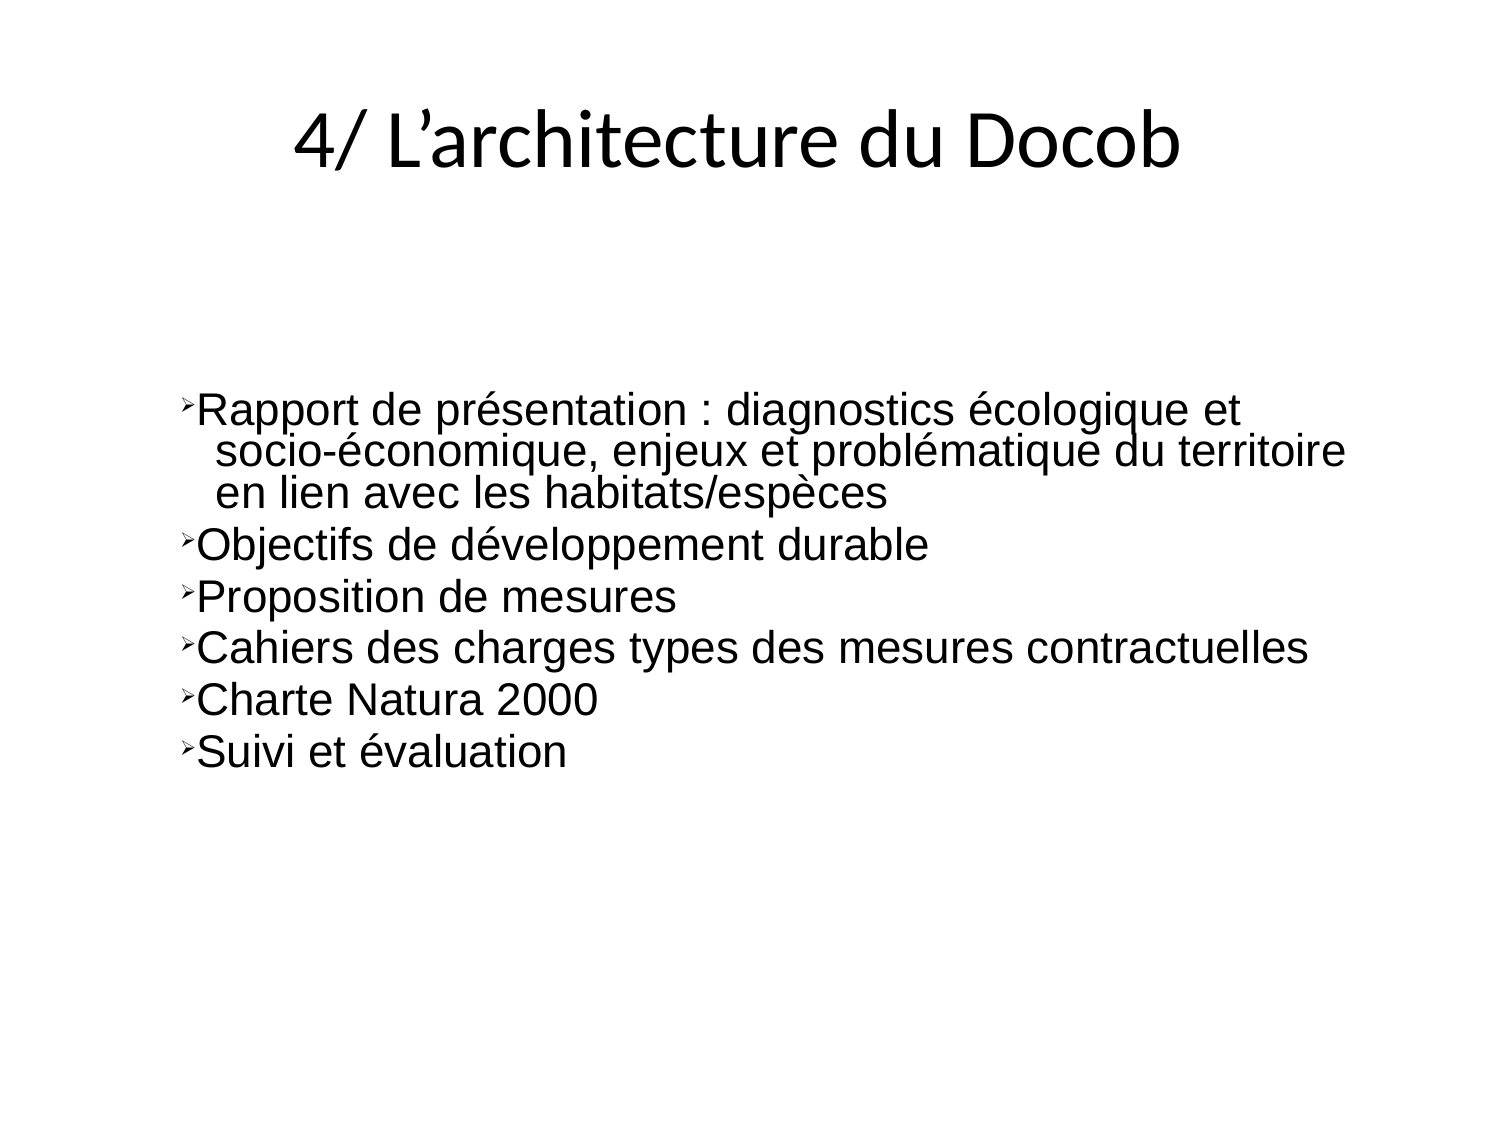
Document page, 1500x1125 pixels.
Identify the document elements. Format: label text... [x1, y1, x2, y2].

text_box Rapport de présentation : diagnostics écologique et socio-économique, enjeux et problématique du territoire en lien avec les habitats/espèces Objectifs de développement durable Proposition de mesures Cahiers des charges types des mesures contractuelles Charte Natura 2000 Suivi et évaluation [165, 384, 1374, 792]
title 4/ L’architecture du Docob [17, 66, 1459, 302]
